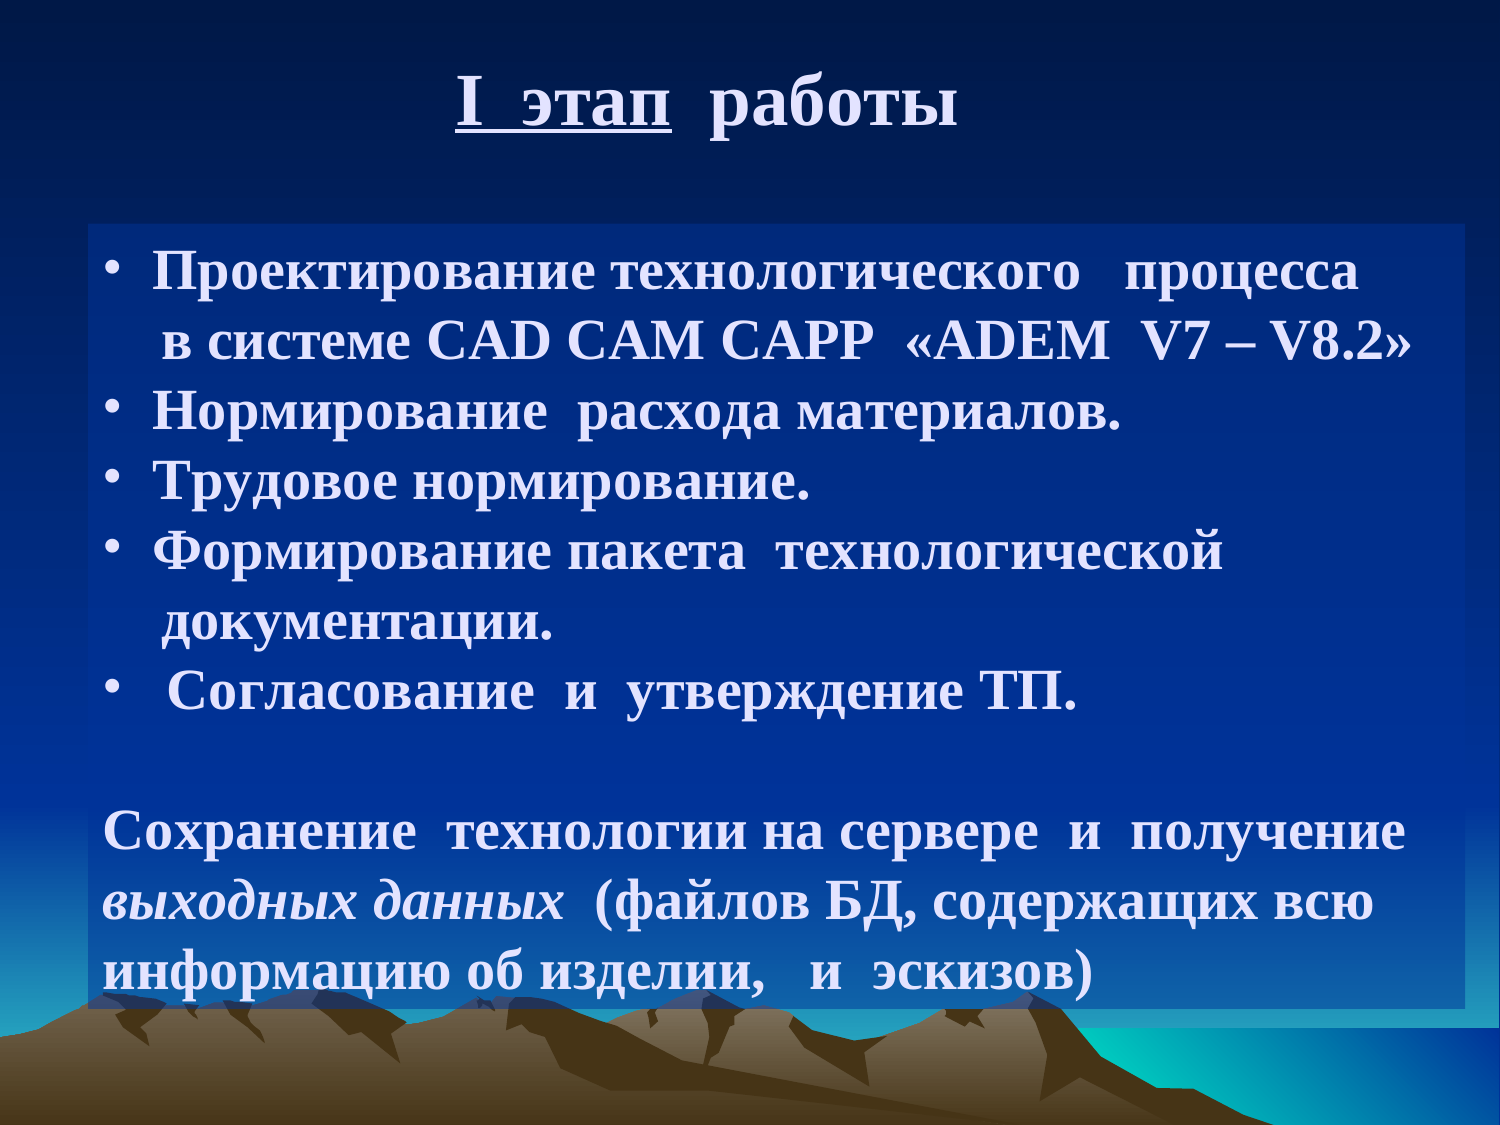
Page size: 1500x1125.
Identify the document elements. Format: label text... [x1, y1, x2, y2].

text_box Проектирование технологического процесса в системе CAD CAM CAPP «ADEM V7 – V8.2» Нормирование расхода материалов. Трудовое нормирование. Формирование пакета технологической документации. Согласование и утверждение ТП. Сохранение технологии на сервере и получение выходных данных (файлов БД, содержащих всю информацию об изделии, и эскизов) [88, 223, 1466, 1009]
text_box I этап работы [392, 42, 1022, 148]
